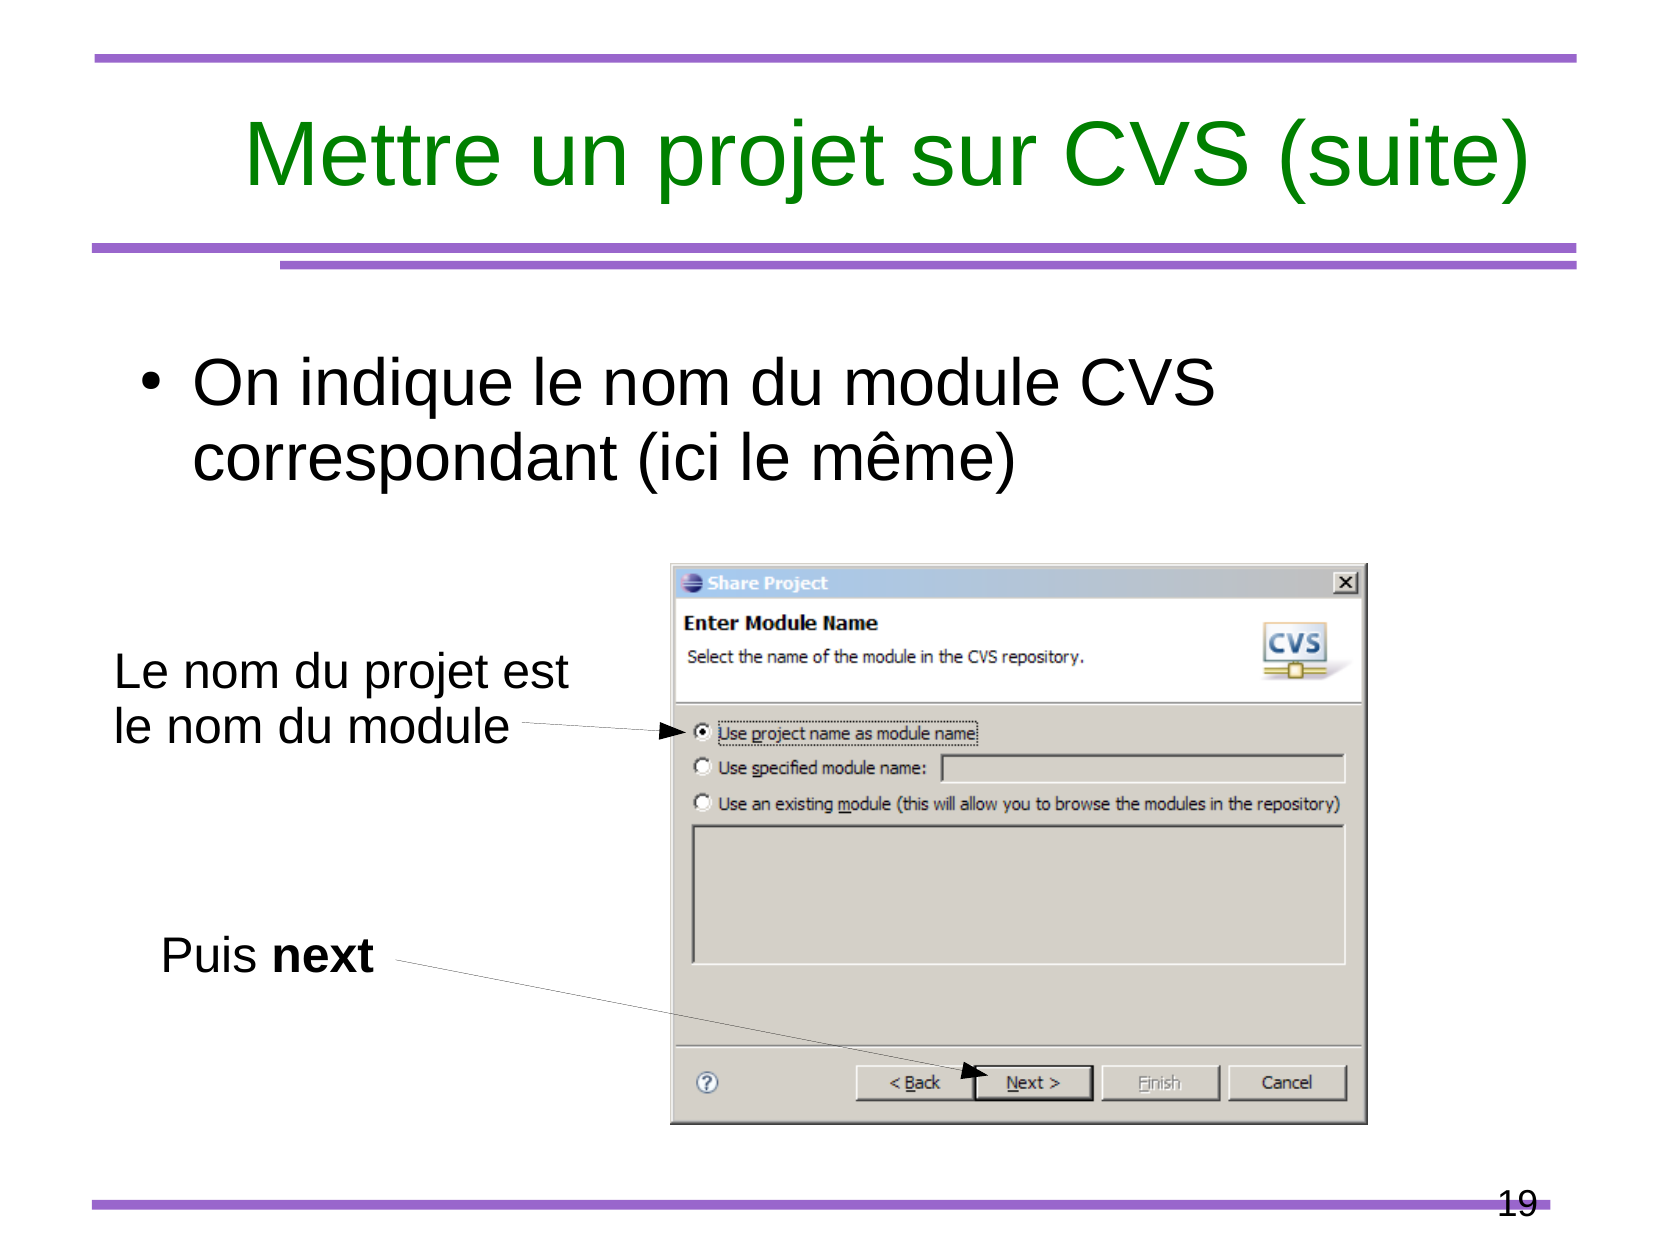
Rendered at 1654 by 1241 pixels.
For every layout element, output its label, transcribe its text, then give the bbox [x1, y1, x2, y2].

text_box Le nom du projet est le nom du module [113, 642, 690, 755]
picture [670, 563, 1368, 1125]
title Mettre un projet sur CVS (suite) [121, 49, 1534, 257]
text_box Puis next [160, 926, 384, 983]
list On indique le nom du module CVS correspondant (ici le même) [121, 344, 1534, 506]
